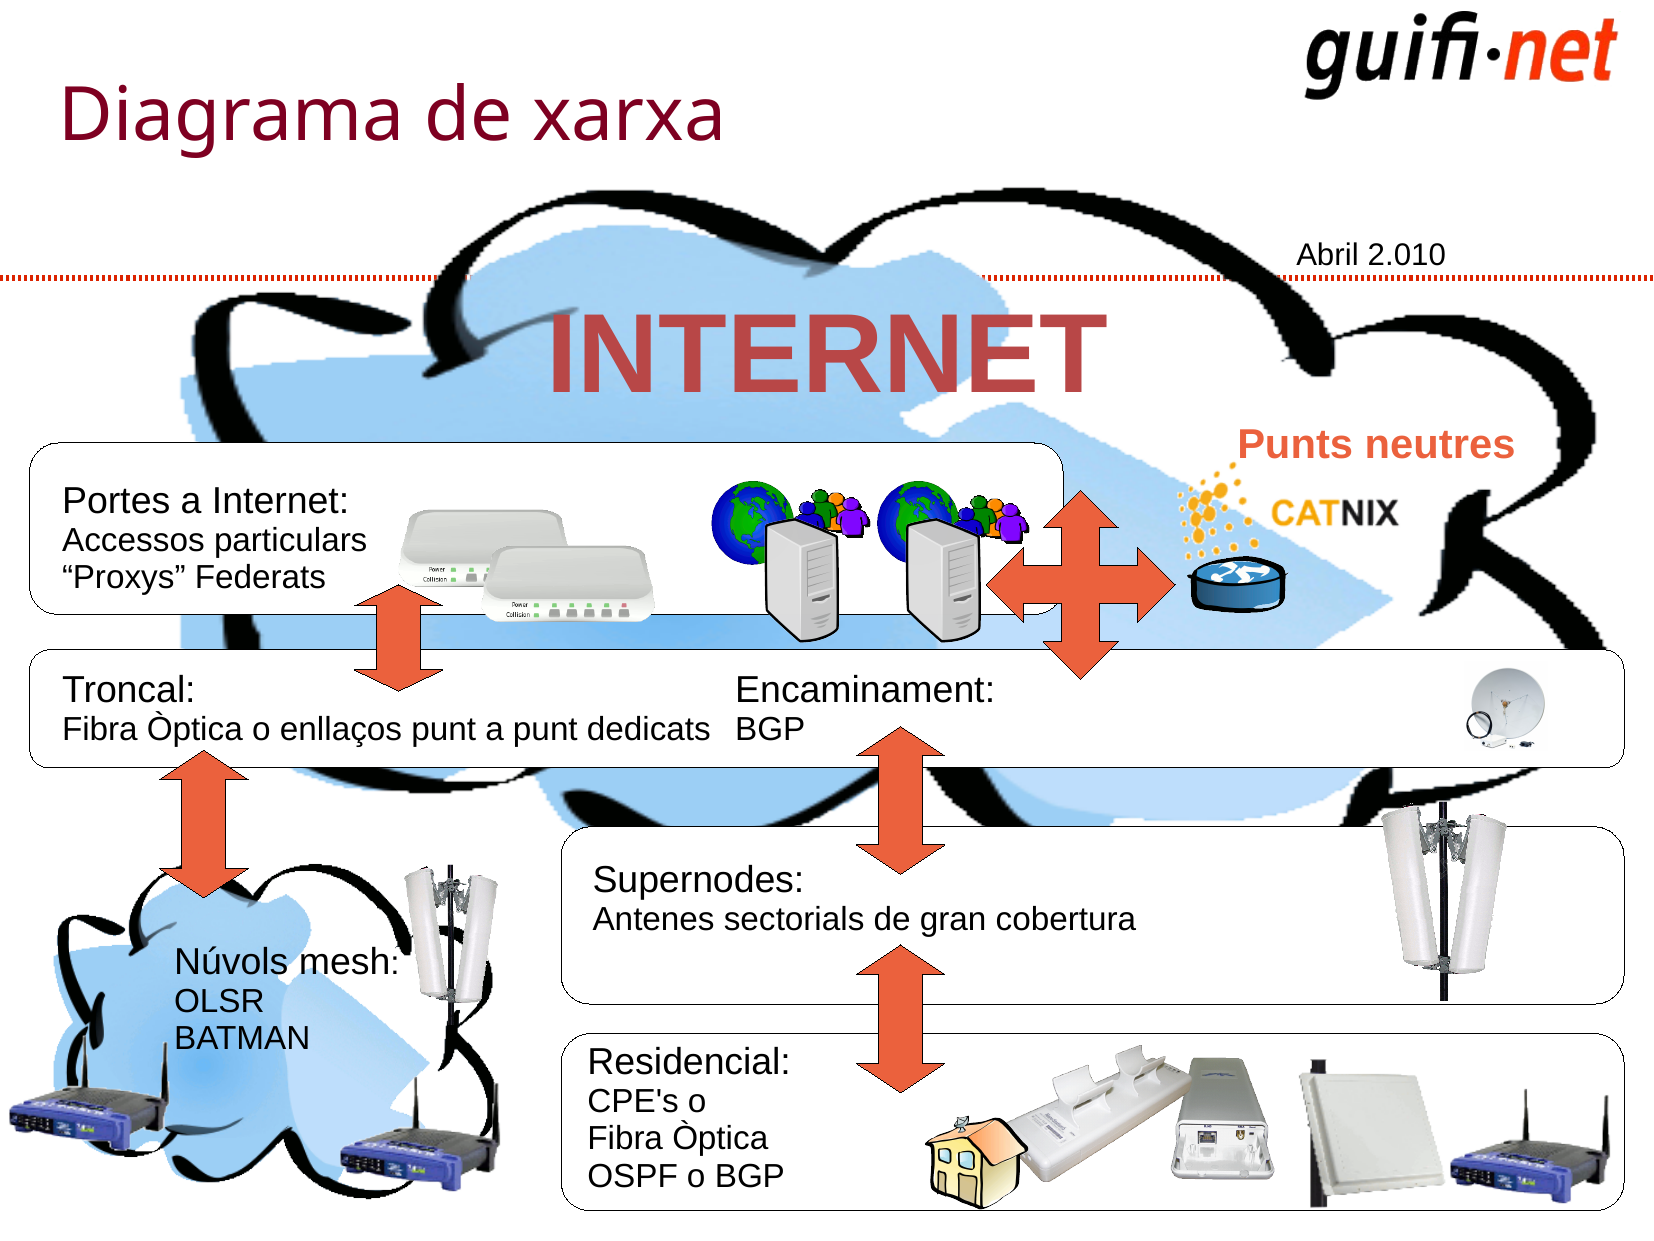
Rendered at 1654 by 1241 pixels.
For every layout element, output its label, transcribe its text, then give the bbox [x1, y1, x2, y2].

text_box Núvols mesh: OLSR BATMAN [159, 933, 415, 1065]
text_box Encaminament: BGP [720, 661, 1011, 756]
title Diagrama de xarxa [59, 15, 1548, 208]
text_box Residencial: CPE's o Fibra Òptica OSPF o BGP [572, 1033, 807, 1202]
text_box Punts neutres [1222, 413, 1530, 475]
text_box INTERNET [531, 283, 1124, 424]
text_box [29, 442, 1625, 1093]
picture [0, 0, 1654, 1241]
text_box Supernodes: Antenes sectorials de gran cobertura [577, 851, 1153, 945]
text_box Portes a Internet: Accessos particulars “Proxys” Federats [47, 472, 383, 604]
text_box Troncal: Fibra Òptica o enllaços punt a punt dedicats [47, 661, 720, 756]
